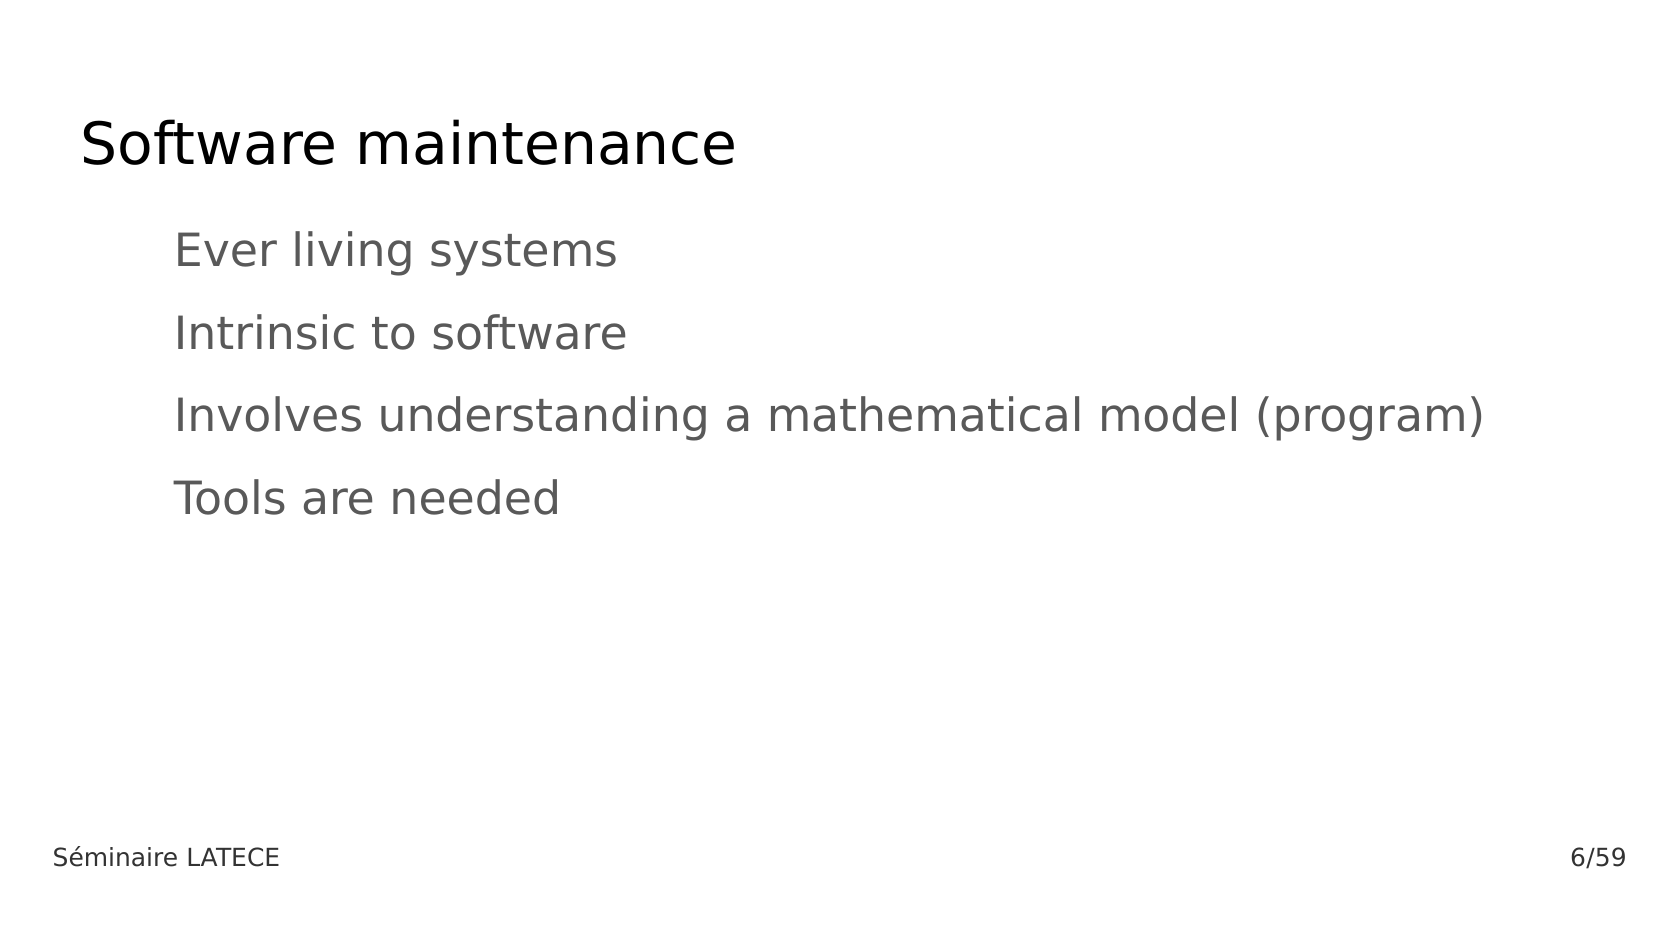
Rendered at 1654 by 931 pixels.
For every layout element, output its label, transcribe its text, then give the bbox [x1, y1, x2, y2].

list Ever living systems Intrinsic to software Involves understanding a mathematical model (program) Tools are needed [157, 223, 1578, 797]
title Software maintenance [80, 97, 1479, 192]
